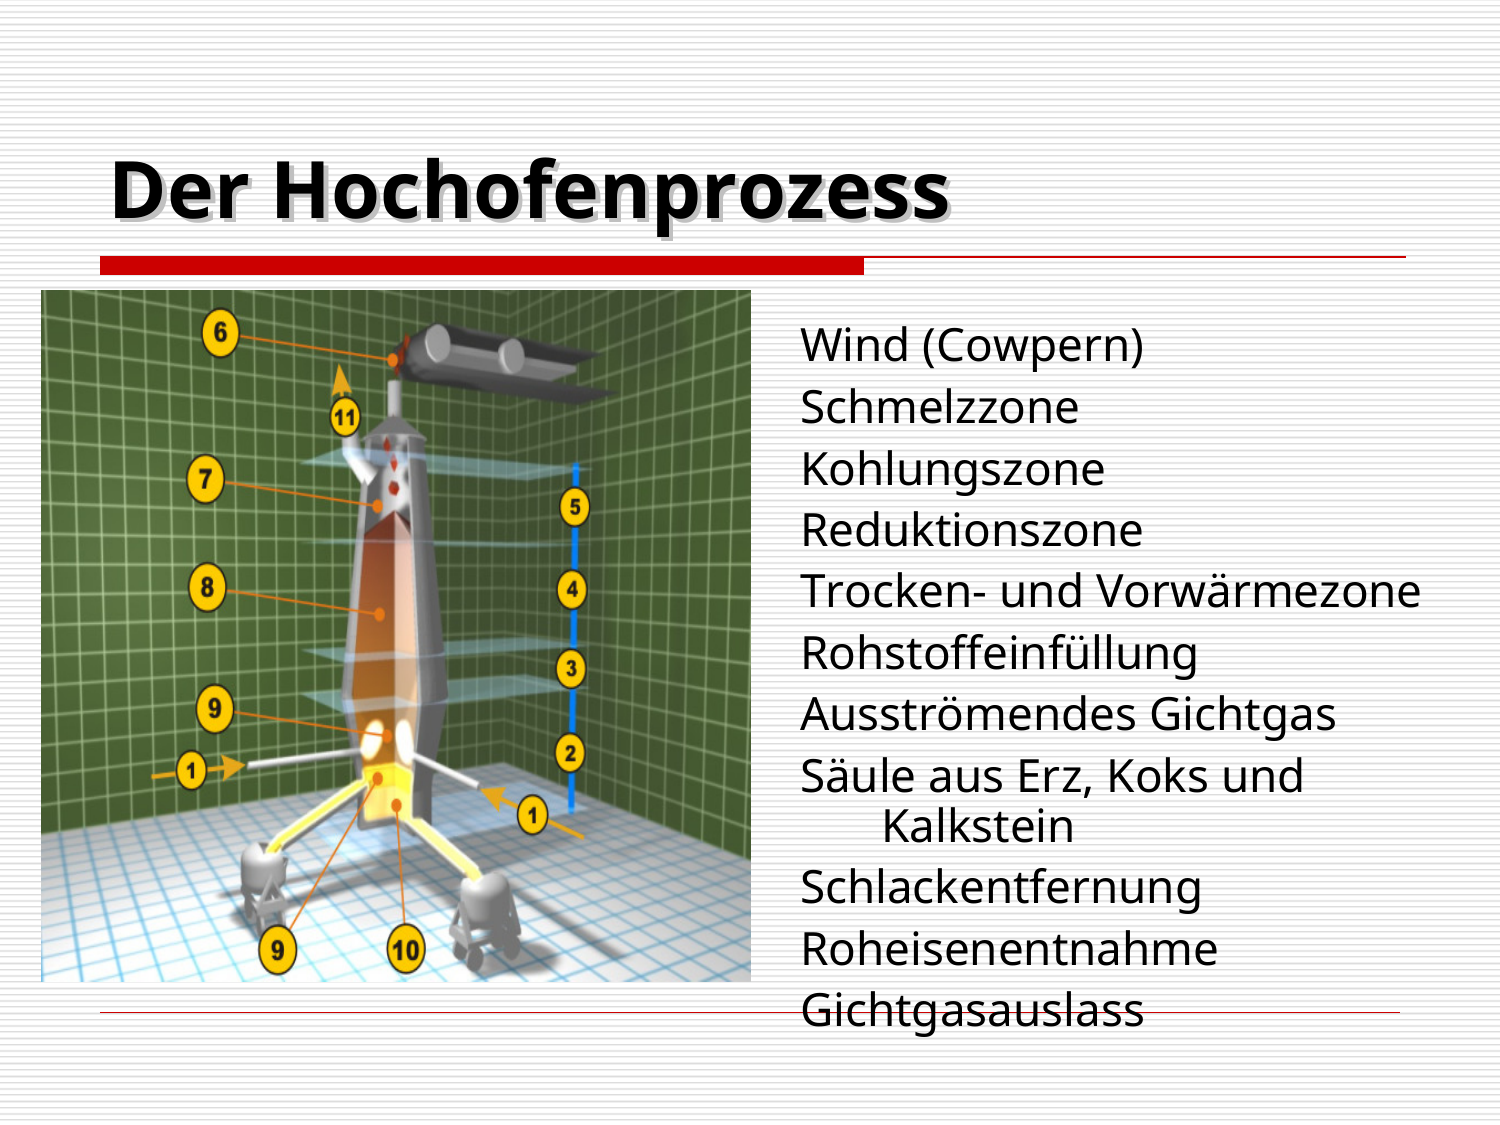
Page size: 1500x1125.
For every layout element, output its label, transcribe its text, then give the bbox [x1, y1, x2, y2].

picture [918, 1015, 931, 1023]
picture [946, 1015, 958, 1023]
picture [808, 1015, 826, 1023]
picture [1021, 1015, 1033, 1023]
picture [0, 0, 1500, 1125]
list Wind (Cowpern) Schmelzzone Kohlungszone Reduktionszone Trocken- und Vorwärmezone Rohstoffeinfüllung Ausströmendes Gichtgas Säule aus Erz, Koks und Kalkstein Schlackentfernung Roheisenentnahme Gichtgasauslass [785, 314, 1500, 1015]
title Der Hochofenprozess [94, 49, 1407, 250]
picture [993, 1015, 1005, 1023]
picture [1081, 1015, 1093, 1023]
